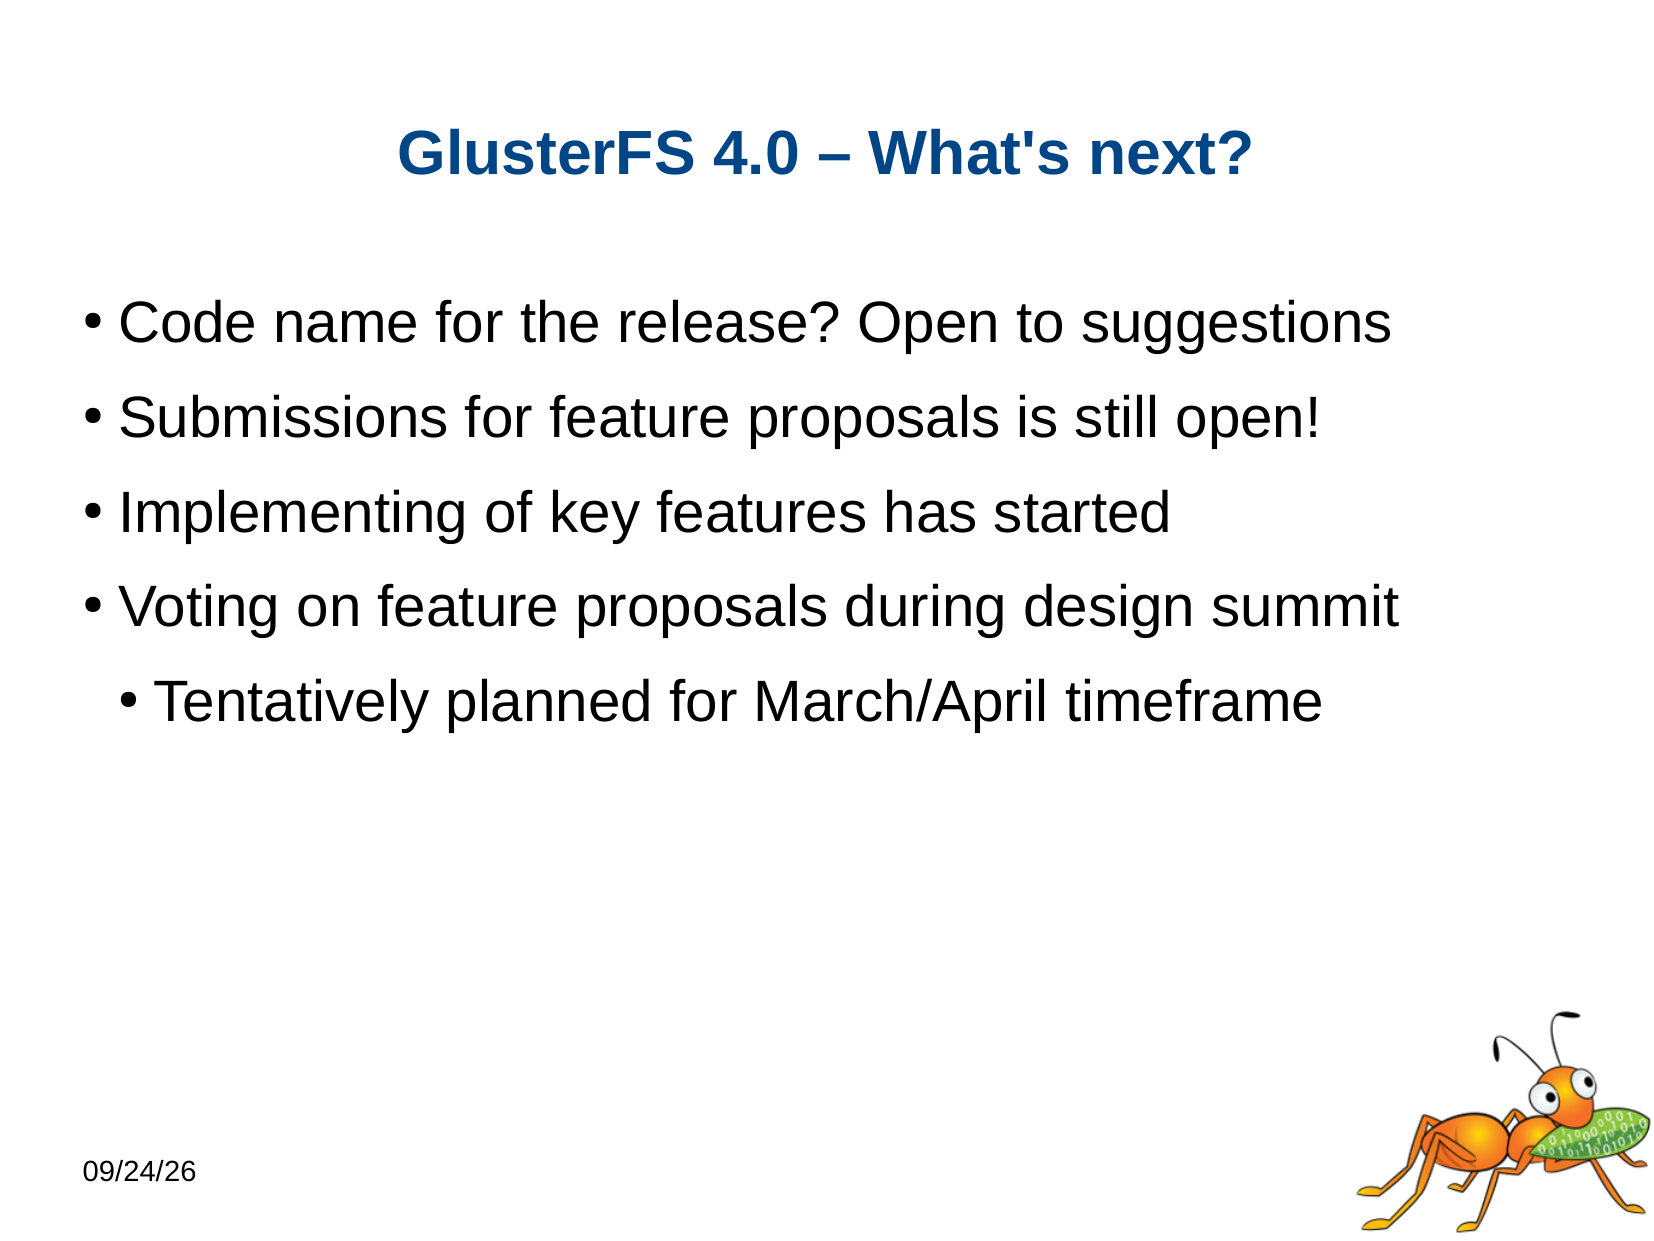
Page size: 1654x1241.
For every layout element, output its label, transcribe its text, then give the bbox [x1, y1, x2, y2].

list Code name for the release? Open to suggestions Submissions for feature proposals is still open! Implementing of key features has started Voting on feature proposals during design summit Tentatively planned for March/April timeframe [82, 290, 1571, 1010]
picture [1353, 1009, 1654, 1235]
title GlusterFS 4.0 – What's next? [82, 49, 1571, 257]
